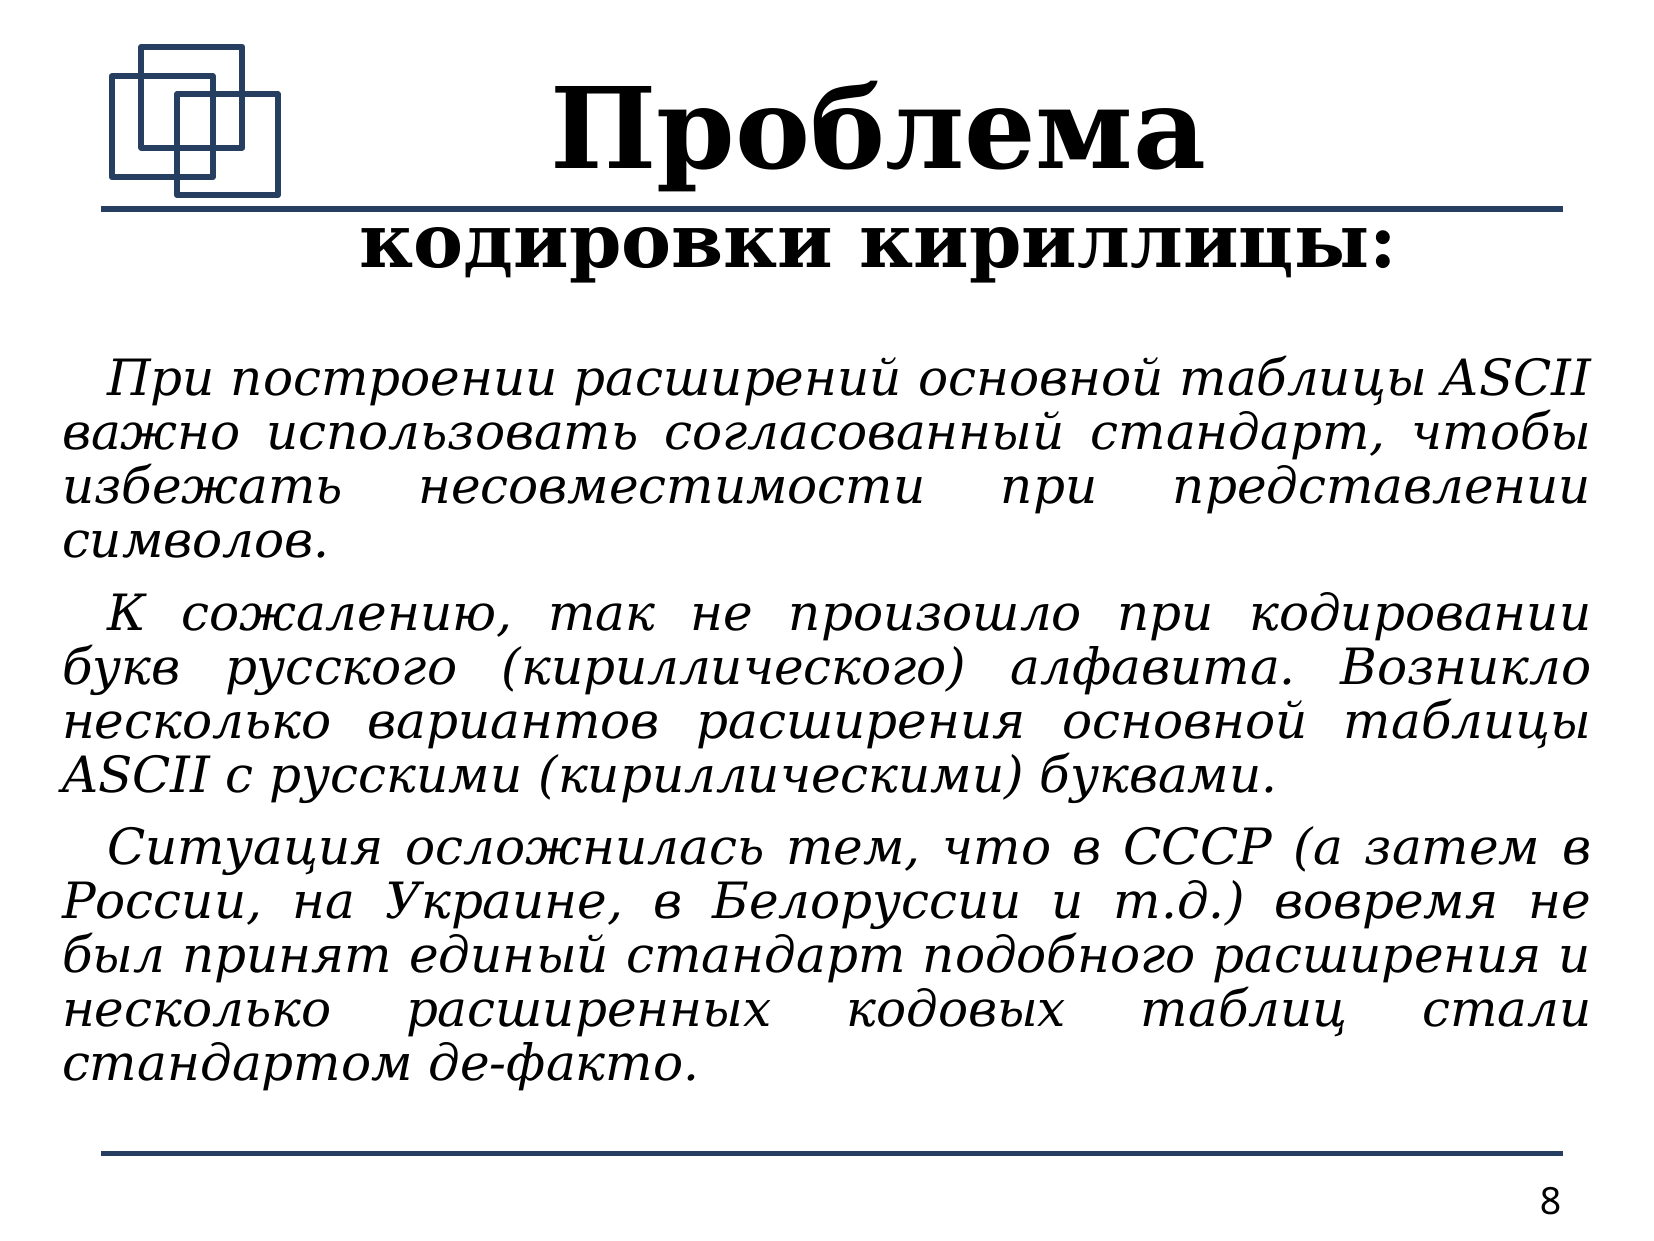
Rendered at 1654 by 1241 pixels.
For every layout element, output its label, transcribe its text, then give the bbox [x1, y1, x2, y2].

text_box При построении расширений основной таблицы ASCII важно использовать согласованный стандарт, чтобы избежать несовместимости при представлении символов. К сожалению, так не произошло при кодировании букв русского (кириллического) алфавита. Возникло несколько вариантов расширения основной таблицы ASCII с русскими (кириллическими) буквами. Ситуация осложнилась тем, что в СССР (а затем в России, на Украине, в Белоруссии и т.д.) вовремя не был принят единый стандарт подобного расширения и несколько расширенных кодовых таблиц стали стандартом де-факто. [47, 344, 1607, 1205]
title Проблема кодировки кириллицы: [176, 33, 1582, 299]
